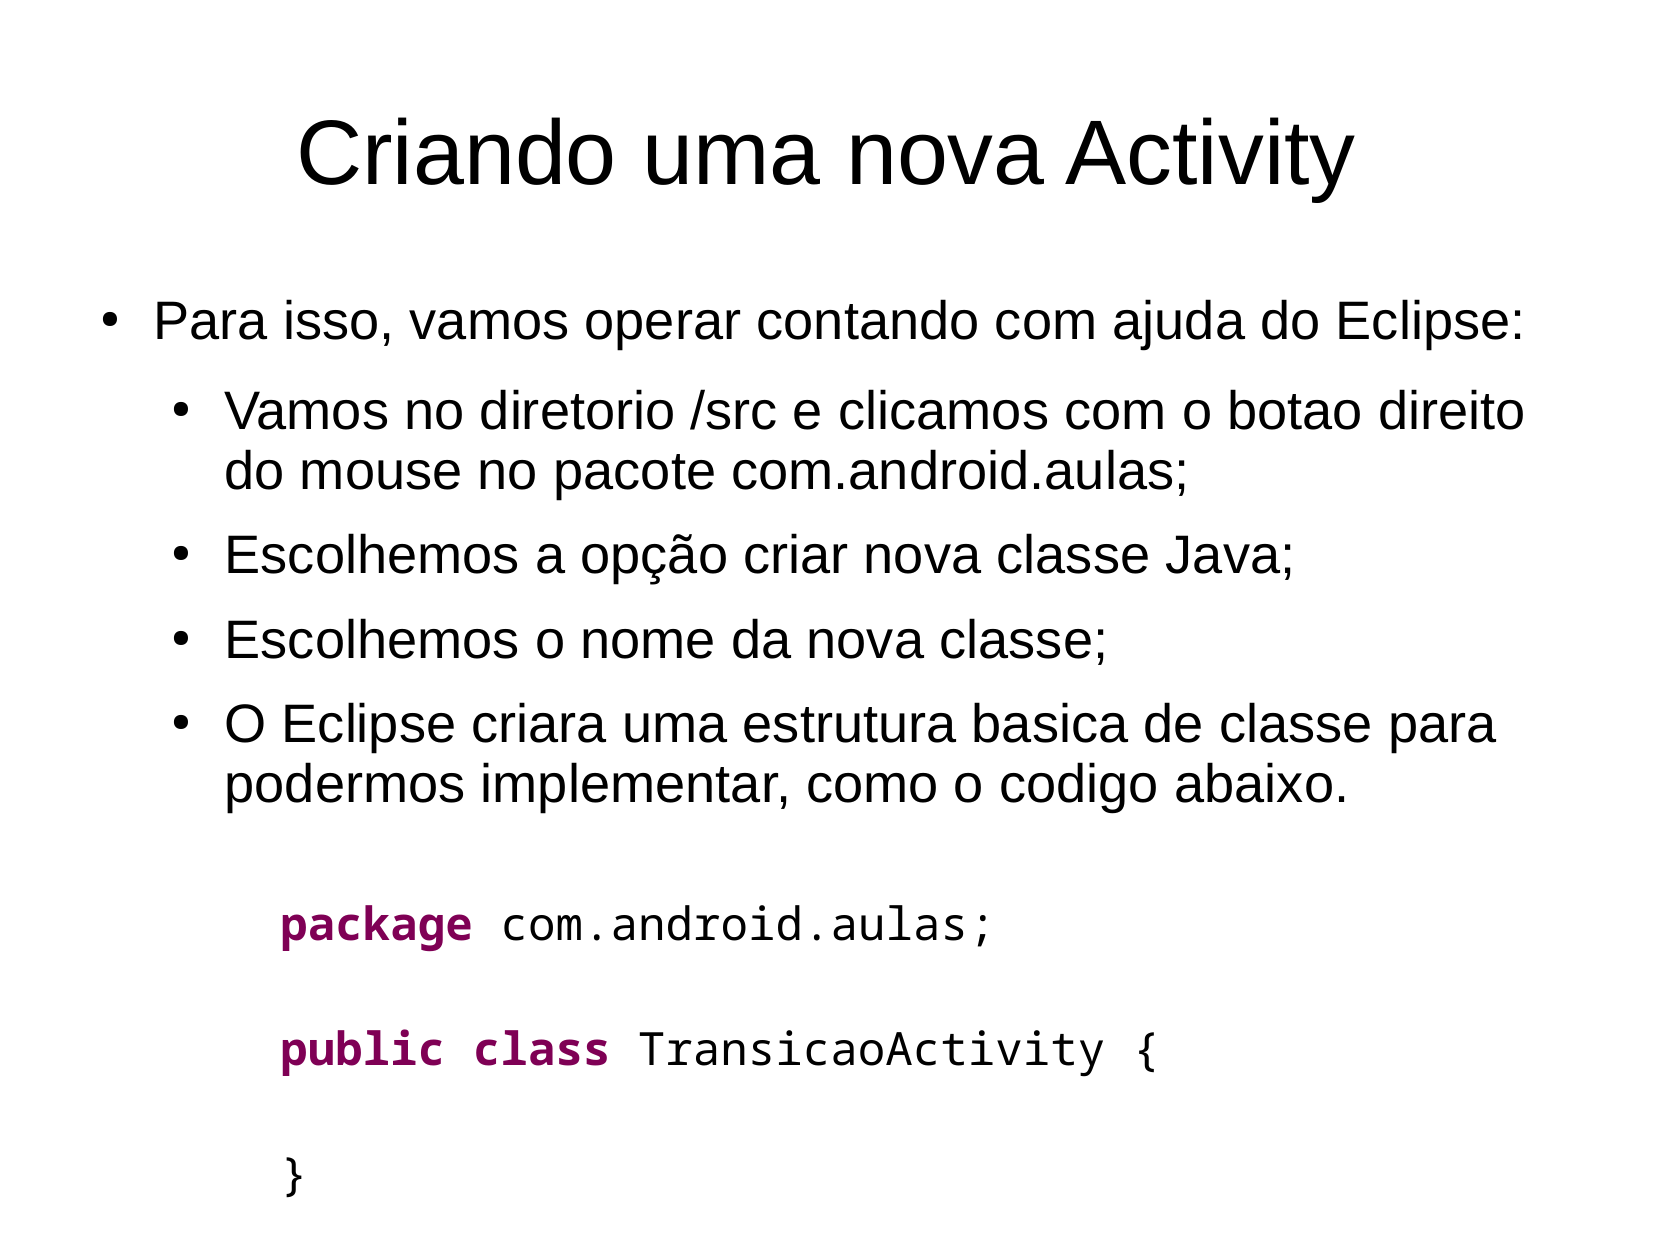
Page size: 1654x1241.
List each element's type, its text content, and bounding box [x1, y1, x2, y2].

list Para isso, vamos operar contando com ajuda do Eclipse: Vamos no diretorio /src e clicamos com o botao direito do mouse no pacote com.android.aulas; Escolhemos a opção criar nova classe Java; Escolhemos o nome da nova classe; O Eclipse criara uma estrutura basica de classe para podermos implementar, como o codigo abaixo. [82, 290, 1571, 1109]
title Criando uma nova Activity [82, 49, 1571, 257]
text_box package com.android.aulas; public class TransicaoActivity { } [265, 883, 1104, 1167]
